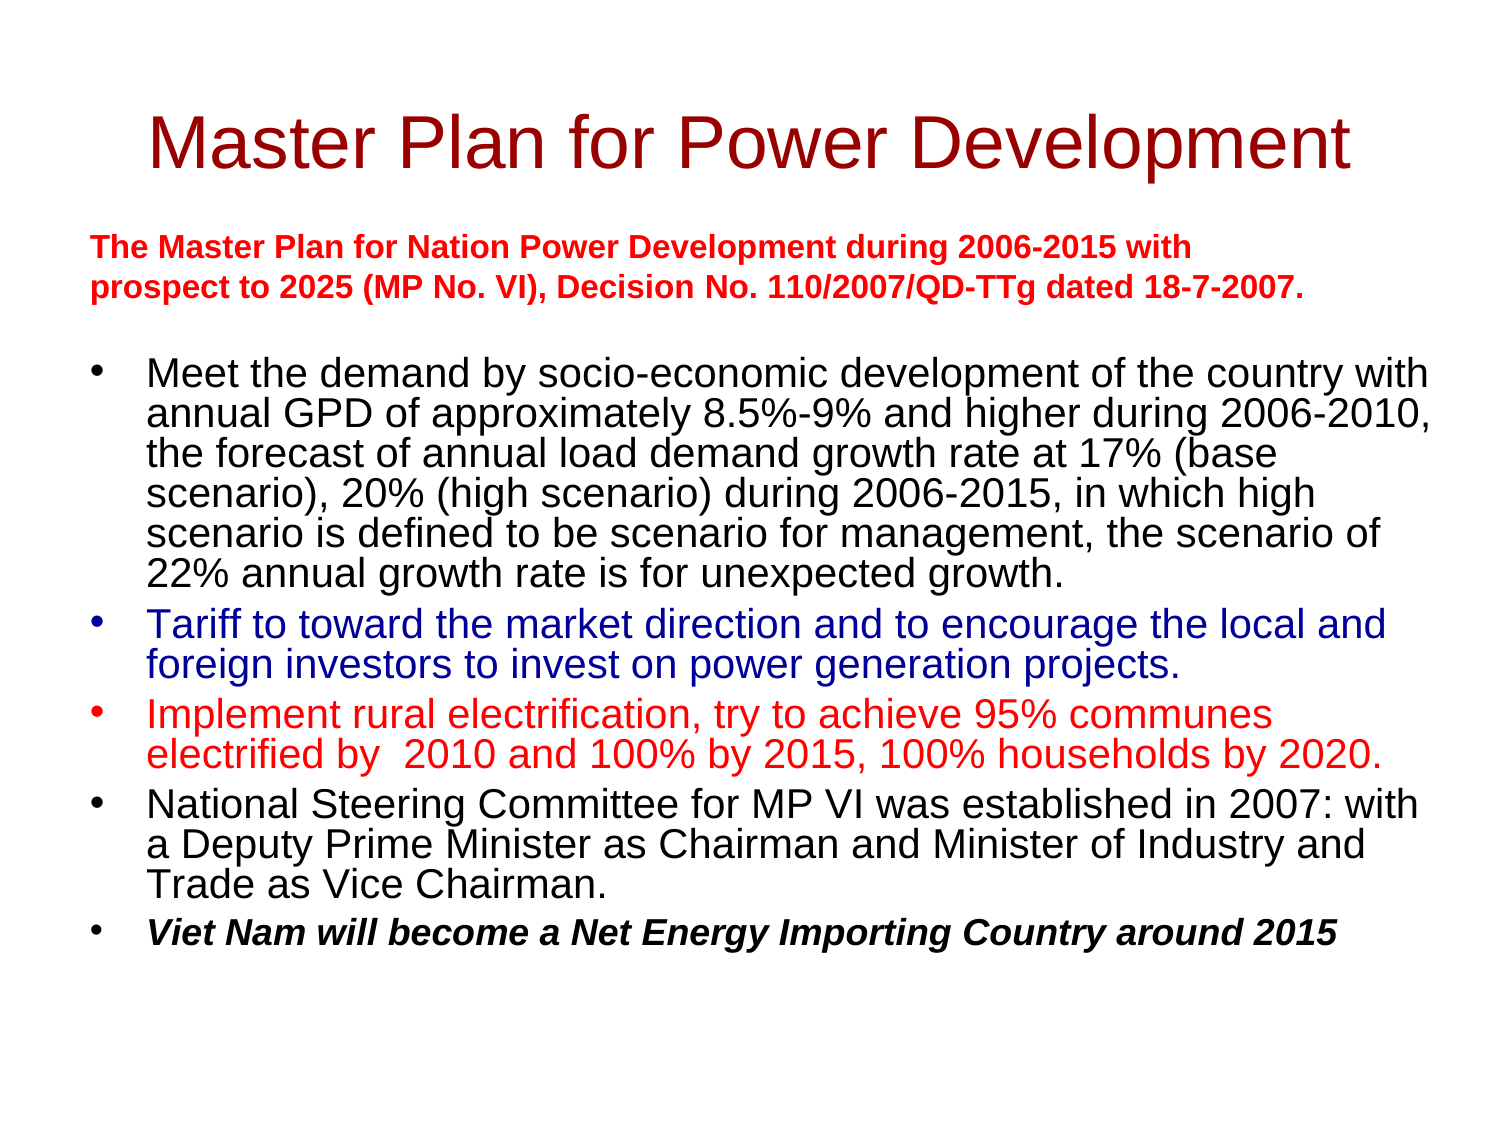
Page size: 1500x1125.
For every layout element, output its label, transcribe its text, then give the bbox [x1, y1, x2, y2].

list The Master Plan for Nation Power Development during 2006-2015 with prospect to 2025 (MP No. VI), Decision No. 110/2007/QD-TTg dated 18-7-2007. Meet the demand by socio-economic development of the country with annual GPD of approximately 8.5%-9% and higher during 2006-2010, the forecast of annual load demand growth rate at 17% (base scenario), 20% (high scenario) during 2006-2015, in which high scenario is defined to be scenario for management, the scenario of 22% annual growth rate is for unexpected growth. Tariff to toward the market direction and to encourage the local and foreign investors to invest on power generation projects. Implement rural electrification, try to achieve 95% communes electrified by 2010 and 100% by 2015, 100% households by 2020. National Steering Committee for MP VI was established in 2007: with a Deputy Prime Minister as Chairman and Minister of Industry and Trade as Vice Chairman. Viet Nam will become a Net Energy Importing Country around 2015 [74, 224, 1450, 1038]
title Master Plan for Power Development [75, 45, 1426, 224]
